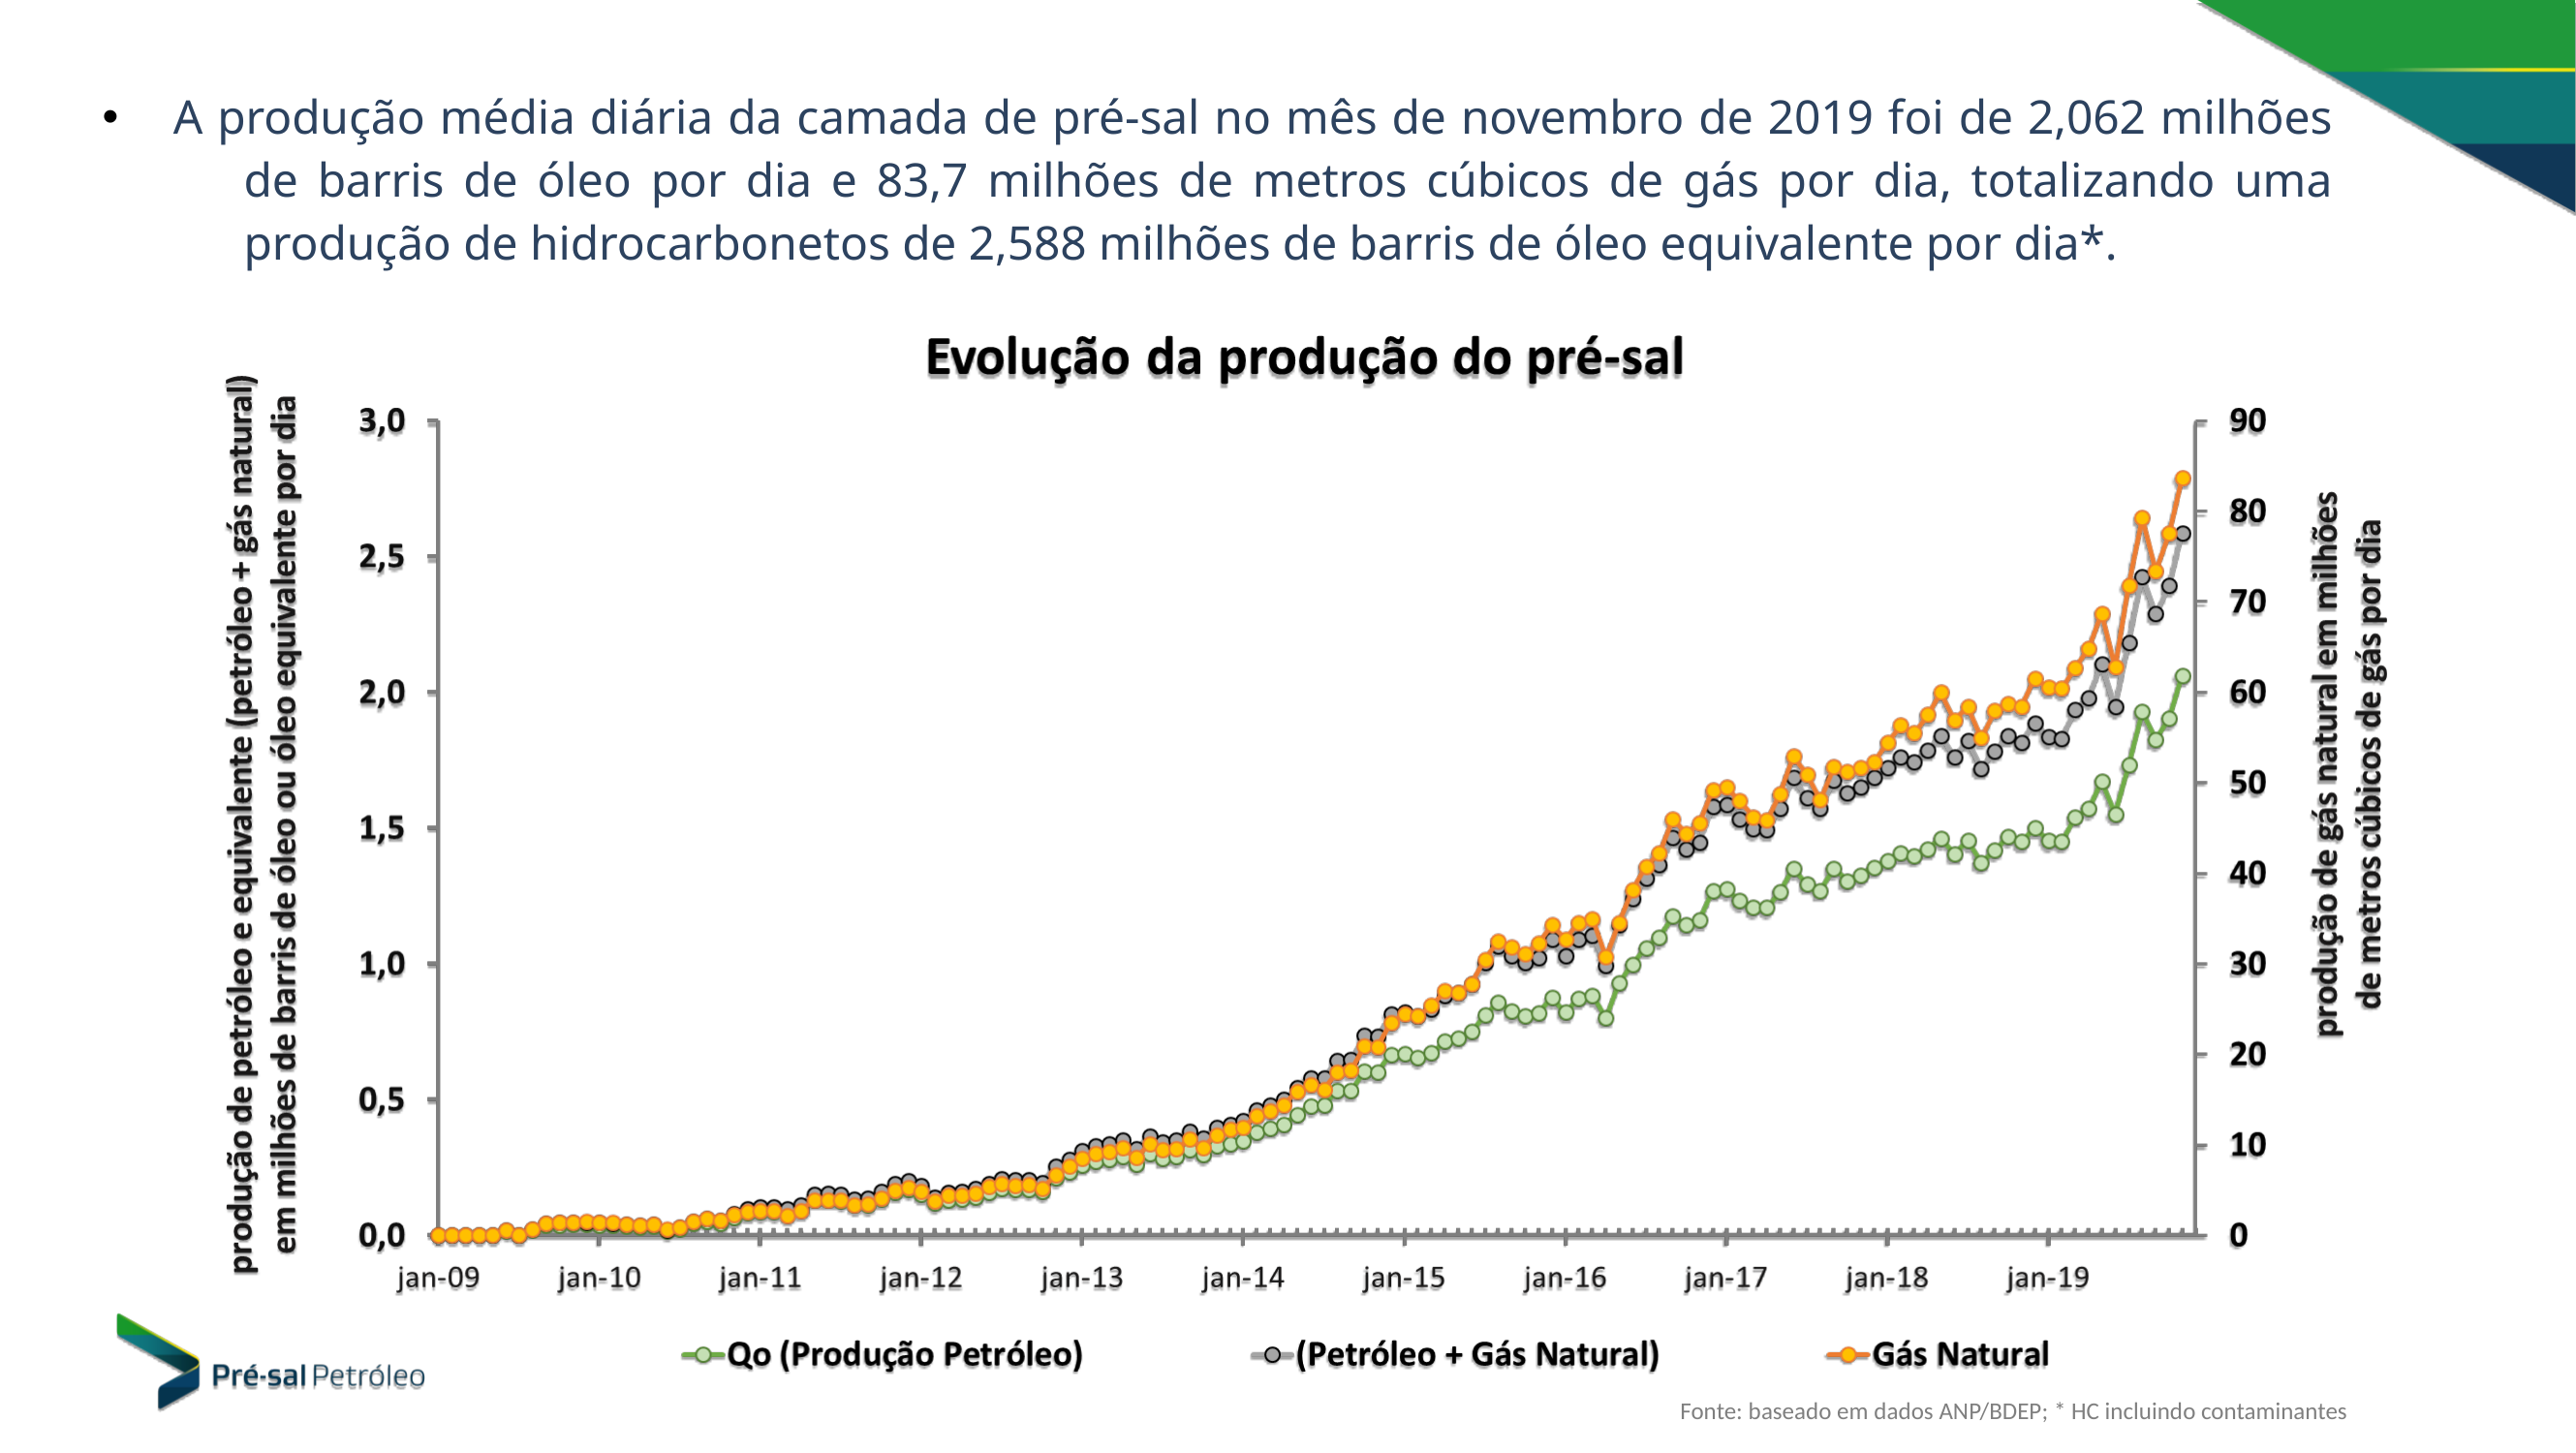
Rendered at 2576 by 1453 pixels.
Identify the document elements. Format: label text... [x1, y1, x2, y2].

picture [189, 279, 2417, 1453]
text_box Fonte: baseado em dados ANP/BDEP; * HC incluindo contaminantes [1665, 1388, 2374, 1433]
text_box A produção média diária da camada de pré-sal no mês de novembro de 2019 foi de 2,062 milhões de barris de óleo por dia e 83,7 milhões de metros cúbicos de gás por dia, totalizando uma produção de hidrocarbonetos de 2,588 milhões de barris de óleo equivalente por dia*. [87, 77, 2349, 324]
